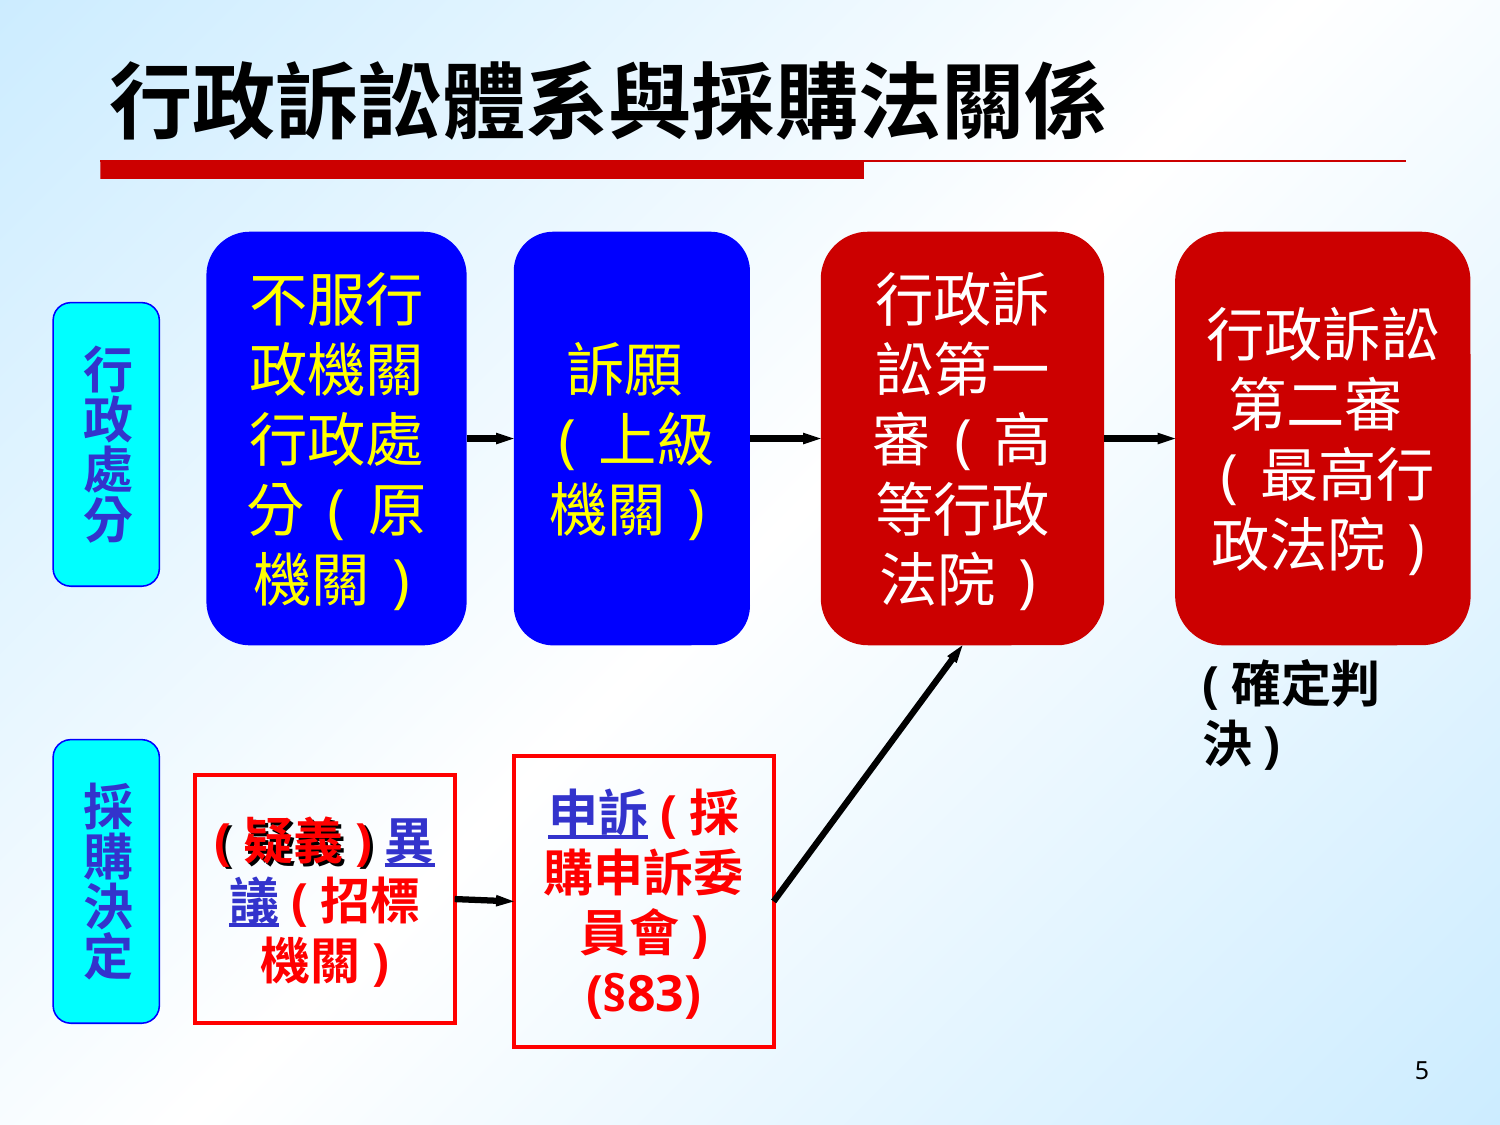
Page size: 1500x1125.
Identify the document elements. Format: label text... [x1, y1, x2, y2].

text_box 行政處分 [53, 302, 160, 587]
text_box 不服行政機關行政處分(原機關) [206, 231, 467, 646]
text_box (疑義)異議(招標機關) [195, 775, 455, 1023]
text_box 行政訴訟第二審(最高行政法院) [1175, 231, 1471, 645]
text_box 訴願(上級機關) [513, 231, 751, 646]
text_box (確定判決) [1187, 645, 1471, 721]
text_box 行政訴訟第一審(高等行政法院) [820, 231, 1105, 646]
text_box 採購決定 [53, 739, 160, 1024]
text_box 申訴(採購申訴委員會) (§83) [514, 756, 774, 1047]
title 行政訴訟體系與採購法關係 [94, 30, 1407, 158]
